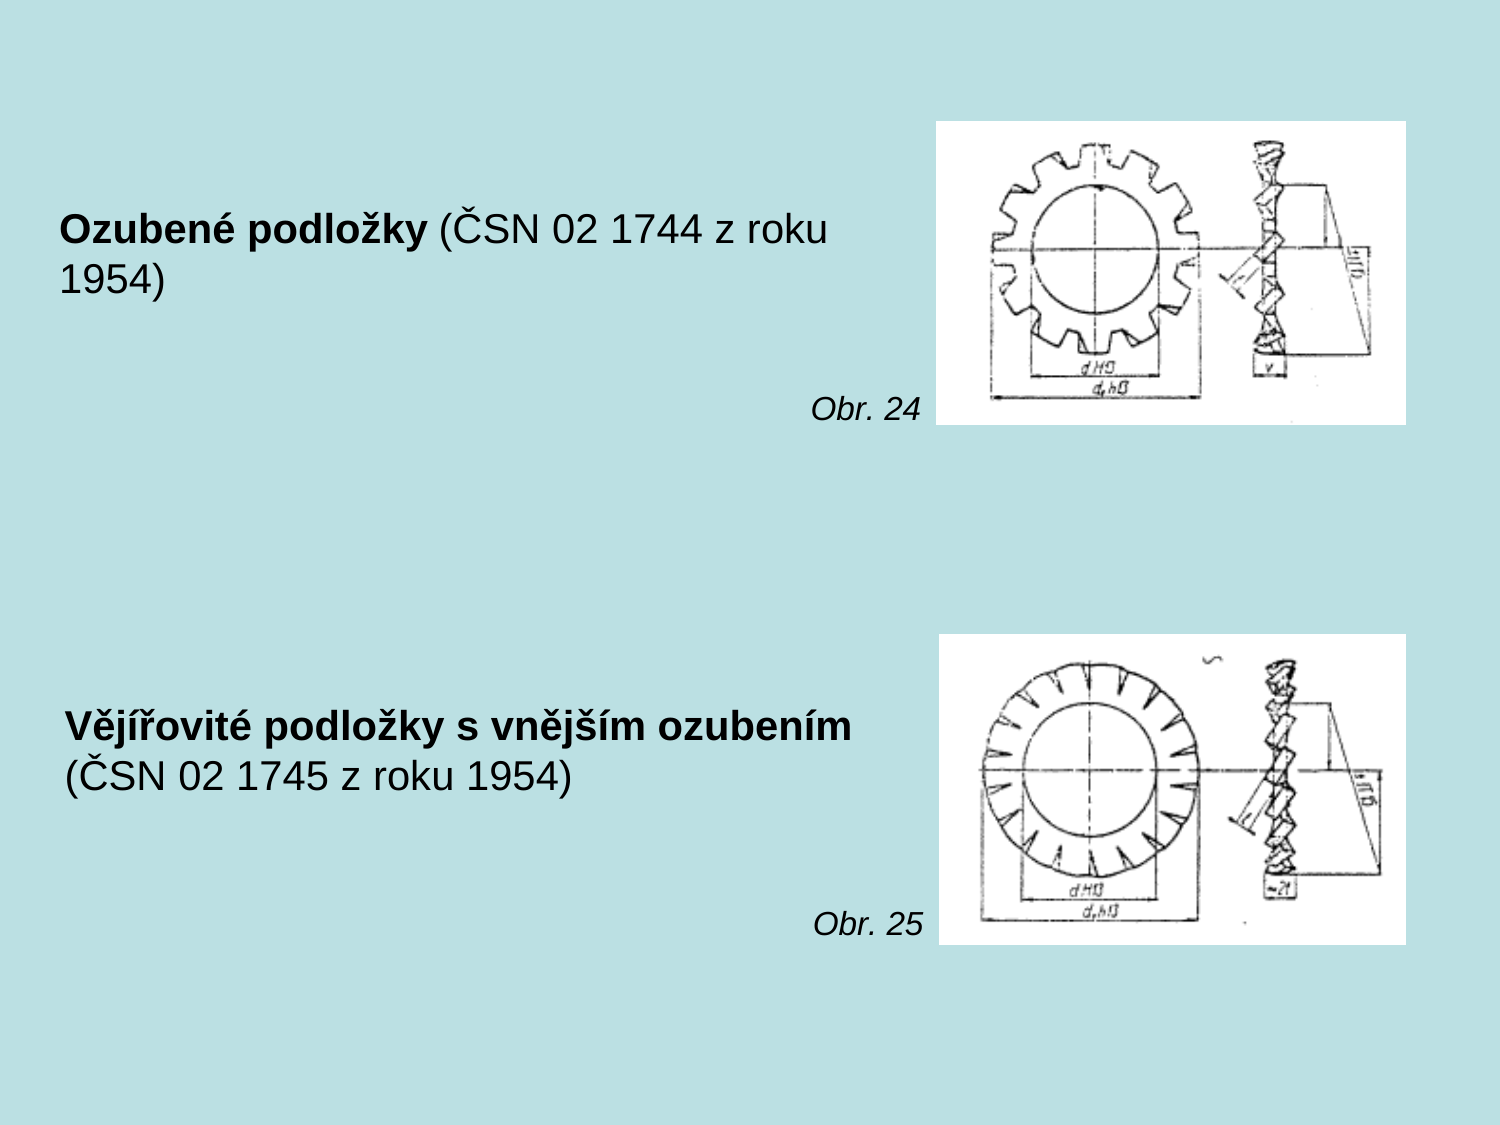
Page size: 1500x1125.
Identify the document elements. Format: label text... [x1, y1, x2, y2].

text_box Obr. 24 [797, 386, 935, 427]
text_box Vějířovité podložky s vnějším ozubením (ČSN 02 1745 z roku 1954) [64, 698, 885, 800]
picture [936, 121, 1406, 425]
text_box Obr. 25 [799, 902, 937, 943]
picture [939, 634, 1406, 945]
text_box Ozubené podložky (ČSN 02 1744 z roku 1954) [59, 202, 925, 303]
